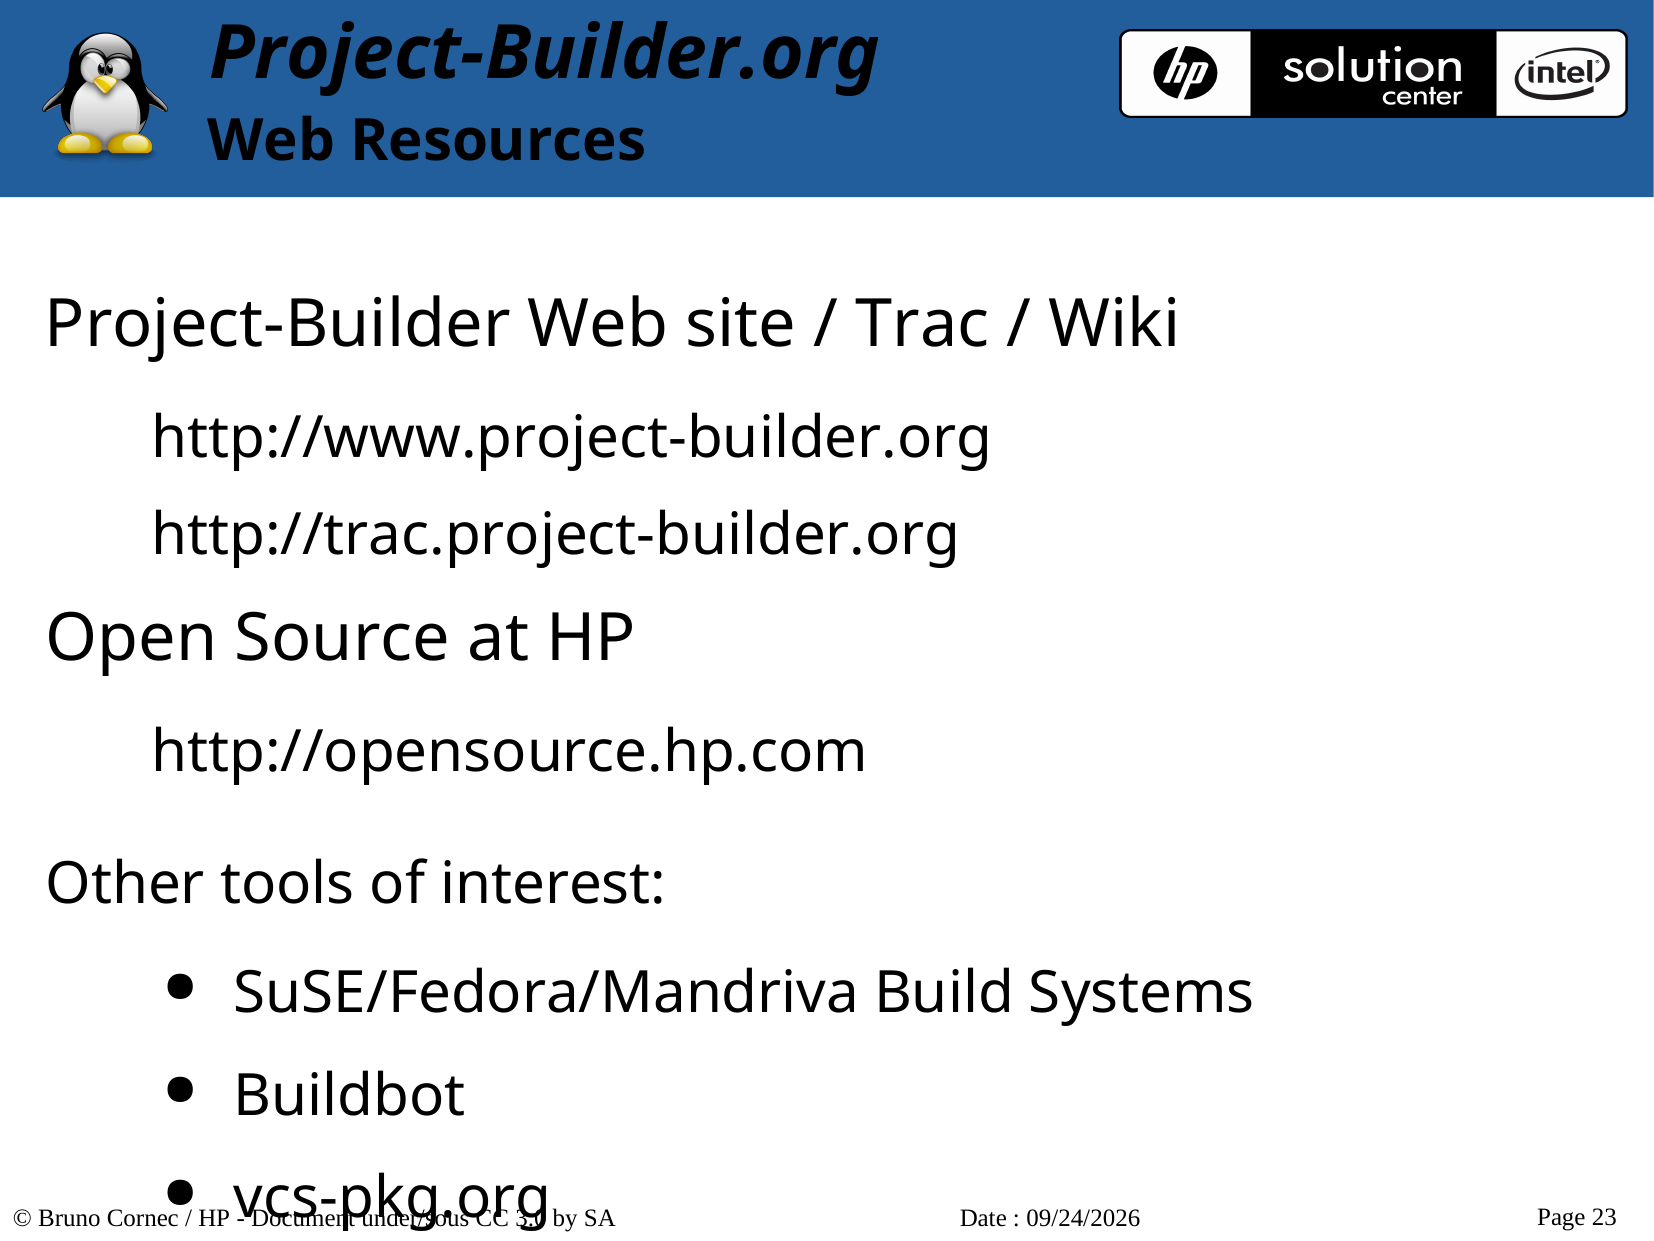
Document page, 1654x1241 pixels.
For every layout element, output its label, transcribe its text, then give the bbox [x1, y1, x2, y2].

list Project-Builder Web site / Trac / Wiki http://www.project-builder.org http://trac.project-builder.org Open Source at HP http://opensource.hp.com Other tools of interest: SuSE/Fedora/Mandriva Build Systems Buildbot vcs-pkg.org [44, 274, 1624, 1241]
picture [1119, 29, 1628, 118]
picture [42, 29, 168, 167]
title Web Resources [207, 59, 1177, 221]
